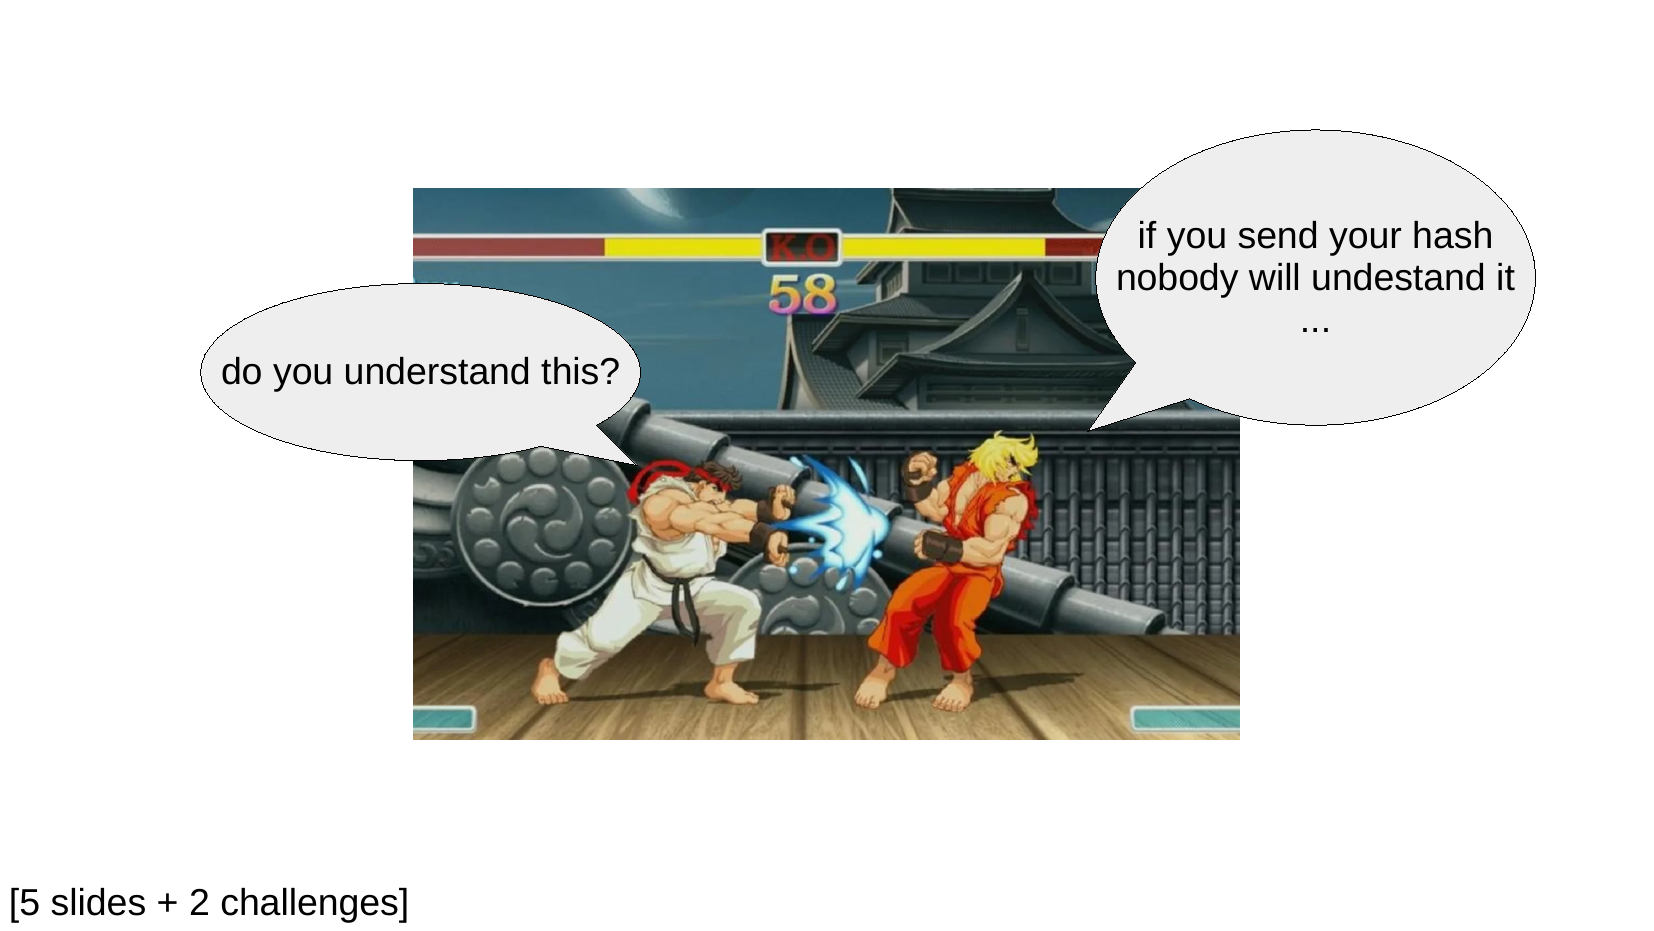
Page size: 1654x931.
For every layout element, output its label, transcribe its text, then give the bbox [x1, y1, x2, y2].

picture [413, 188, 1240, 740]
text_box [5 slides + 2 challenges] [0, 874, 425, 931]
text_box do you understand this? [200, 283, 641, 466]
text_box if you send your hash nobody will undestand it ... [1087, 129, 1536, 432]
